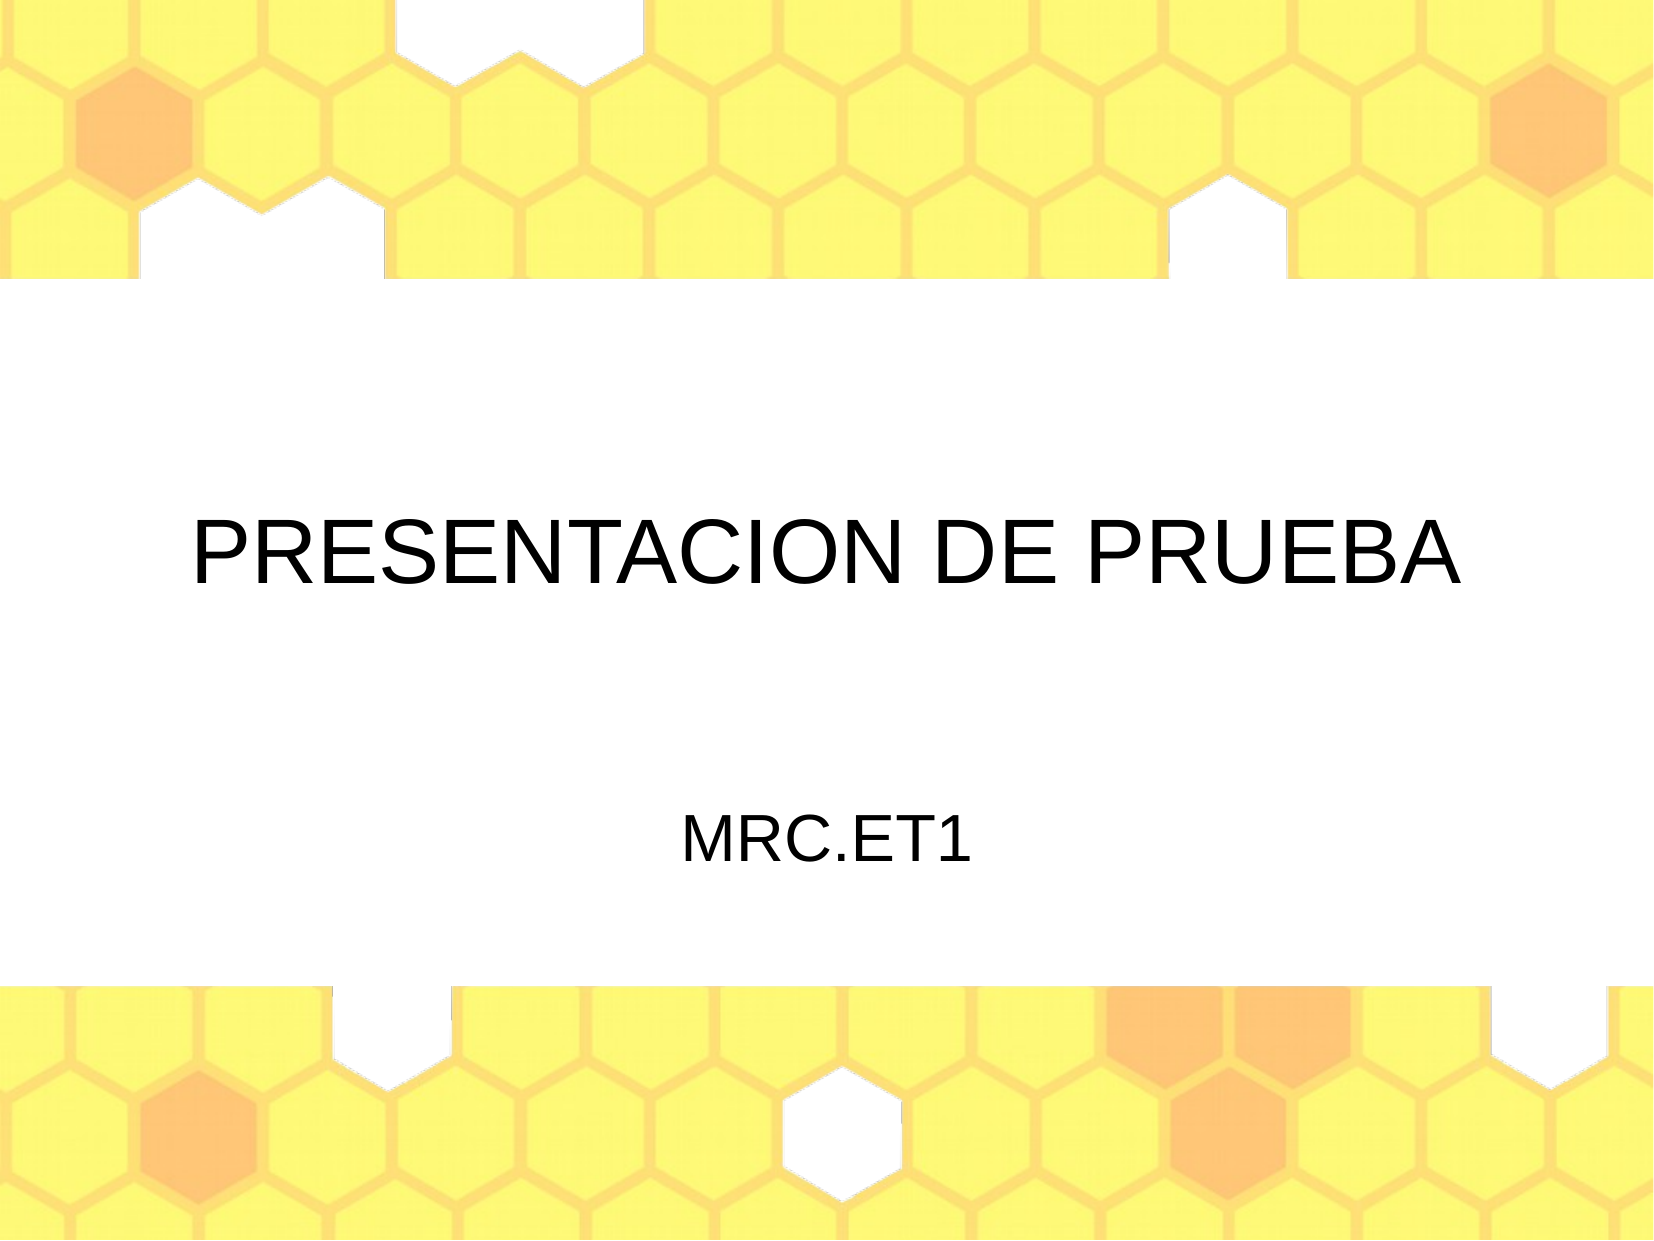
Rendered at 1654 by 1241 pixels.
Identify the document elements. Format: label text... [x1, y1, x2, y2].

picture [0, 986, 1654, 1240]
title PRESENTACION DE PRUEBA [82, 418, 1571, 686]
picture [0, 0, 1654, 279]
subtitle MRC.ET1 [82, 744, 1571, 934]
